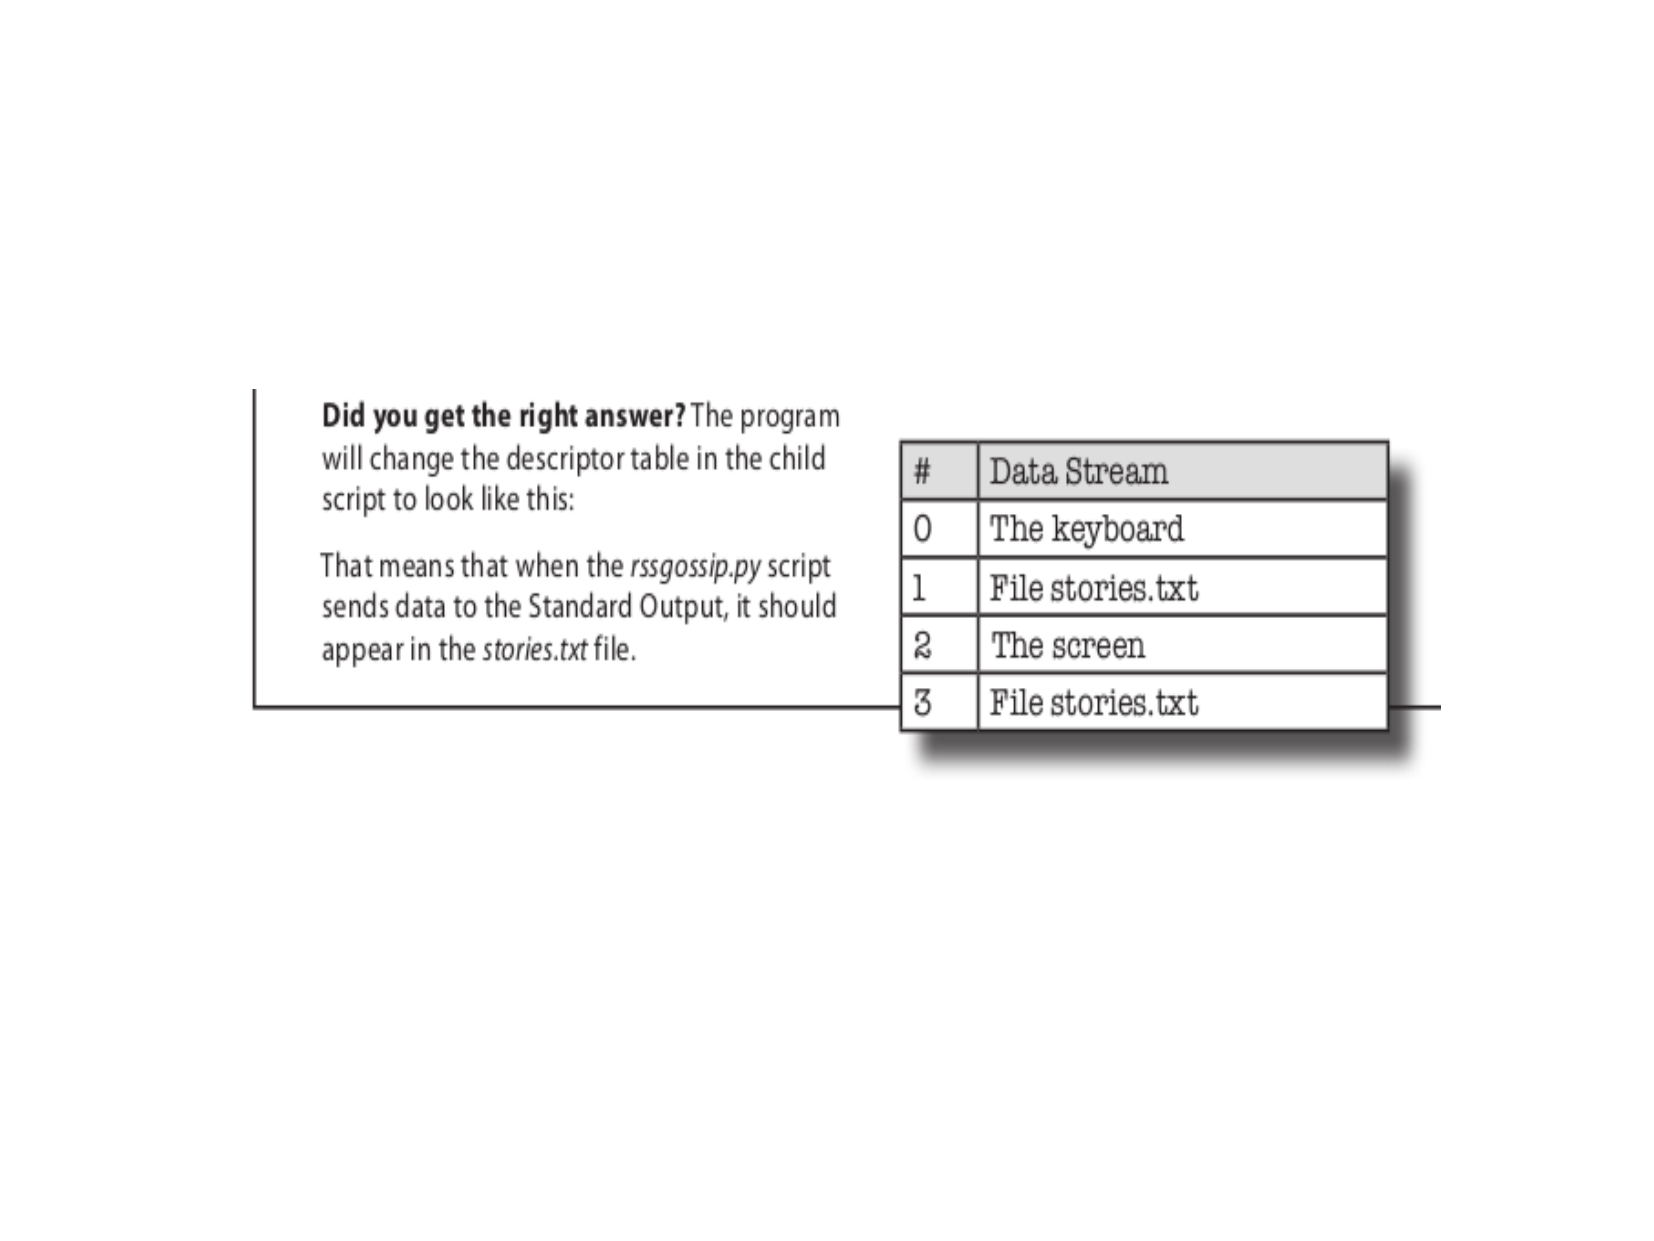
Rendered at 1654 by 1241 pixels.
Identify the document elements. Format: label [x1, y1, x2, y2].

picture [224, 389, 1441, 780]
